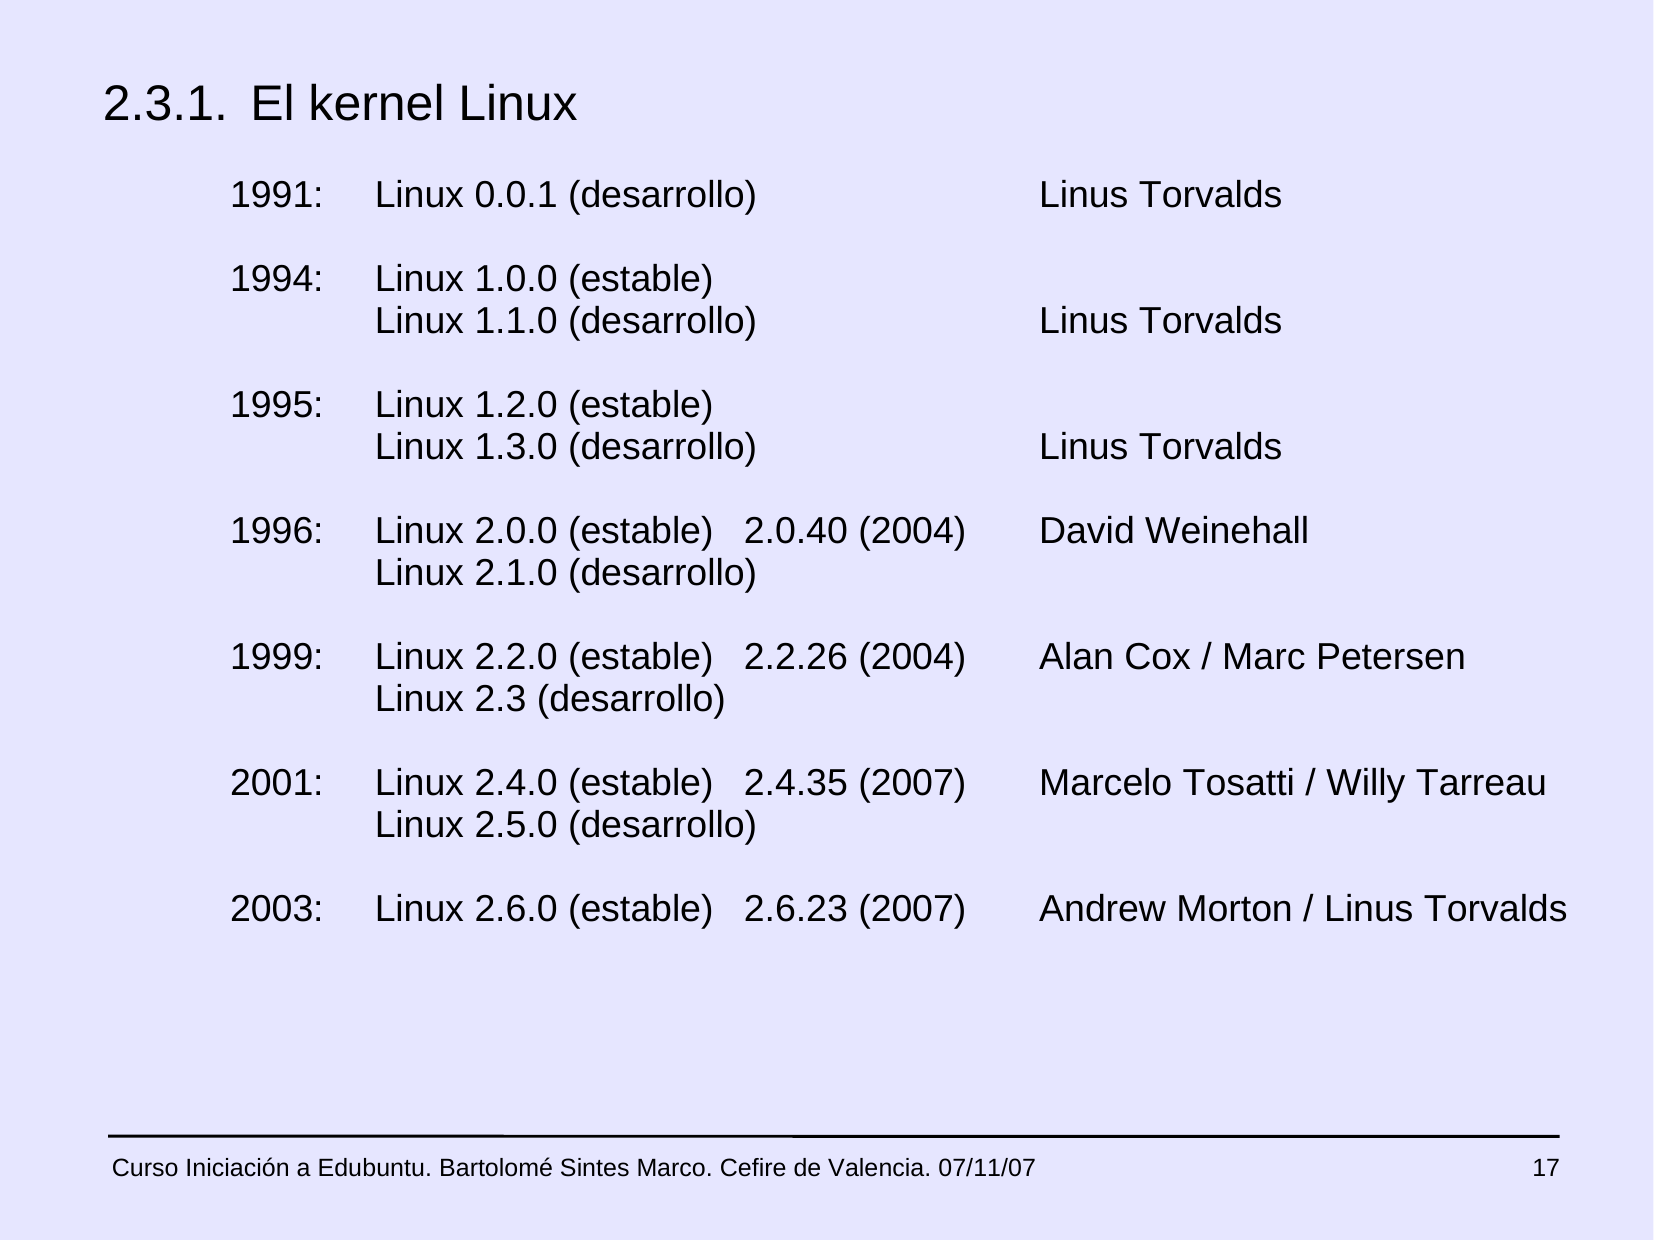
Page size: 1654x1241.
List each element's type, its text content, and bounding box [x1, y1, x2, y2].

text_box 2.3.1. El kernel Linux 1991: Linux 0.0.1 (desarrollo) Linus Torvalds 1994: Linux 1.0.0 (estable) Linux 1.1.0 (desarrollo) Linus Torvalds 1995: Linux 1.2.0 (estable) Linux 1.3.0 (desarrollo) Linus Torvalds 1996: Linux 2.0.0 (estable) 2.0.40 (2004) David Weinehall Linux 2.1.0 (desarrollo) 1999: Linux 2.2.0 (estable) 2.2.26 (2004) Alan Cox / Marc Petersen Linux 2.3 (desarrollo) 2001: Linux 2.4.0 (estable) 2.4.35 (2007) Marcelo Tosatti / Willy Tarreau Linux 2.5.0 (desarrollo) 2003: Linux 2.6.0 (estable) 2.6.23 (2007) Andrew Morton / Linus Torvalds [102, 75, 1585, 968]
